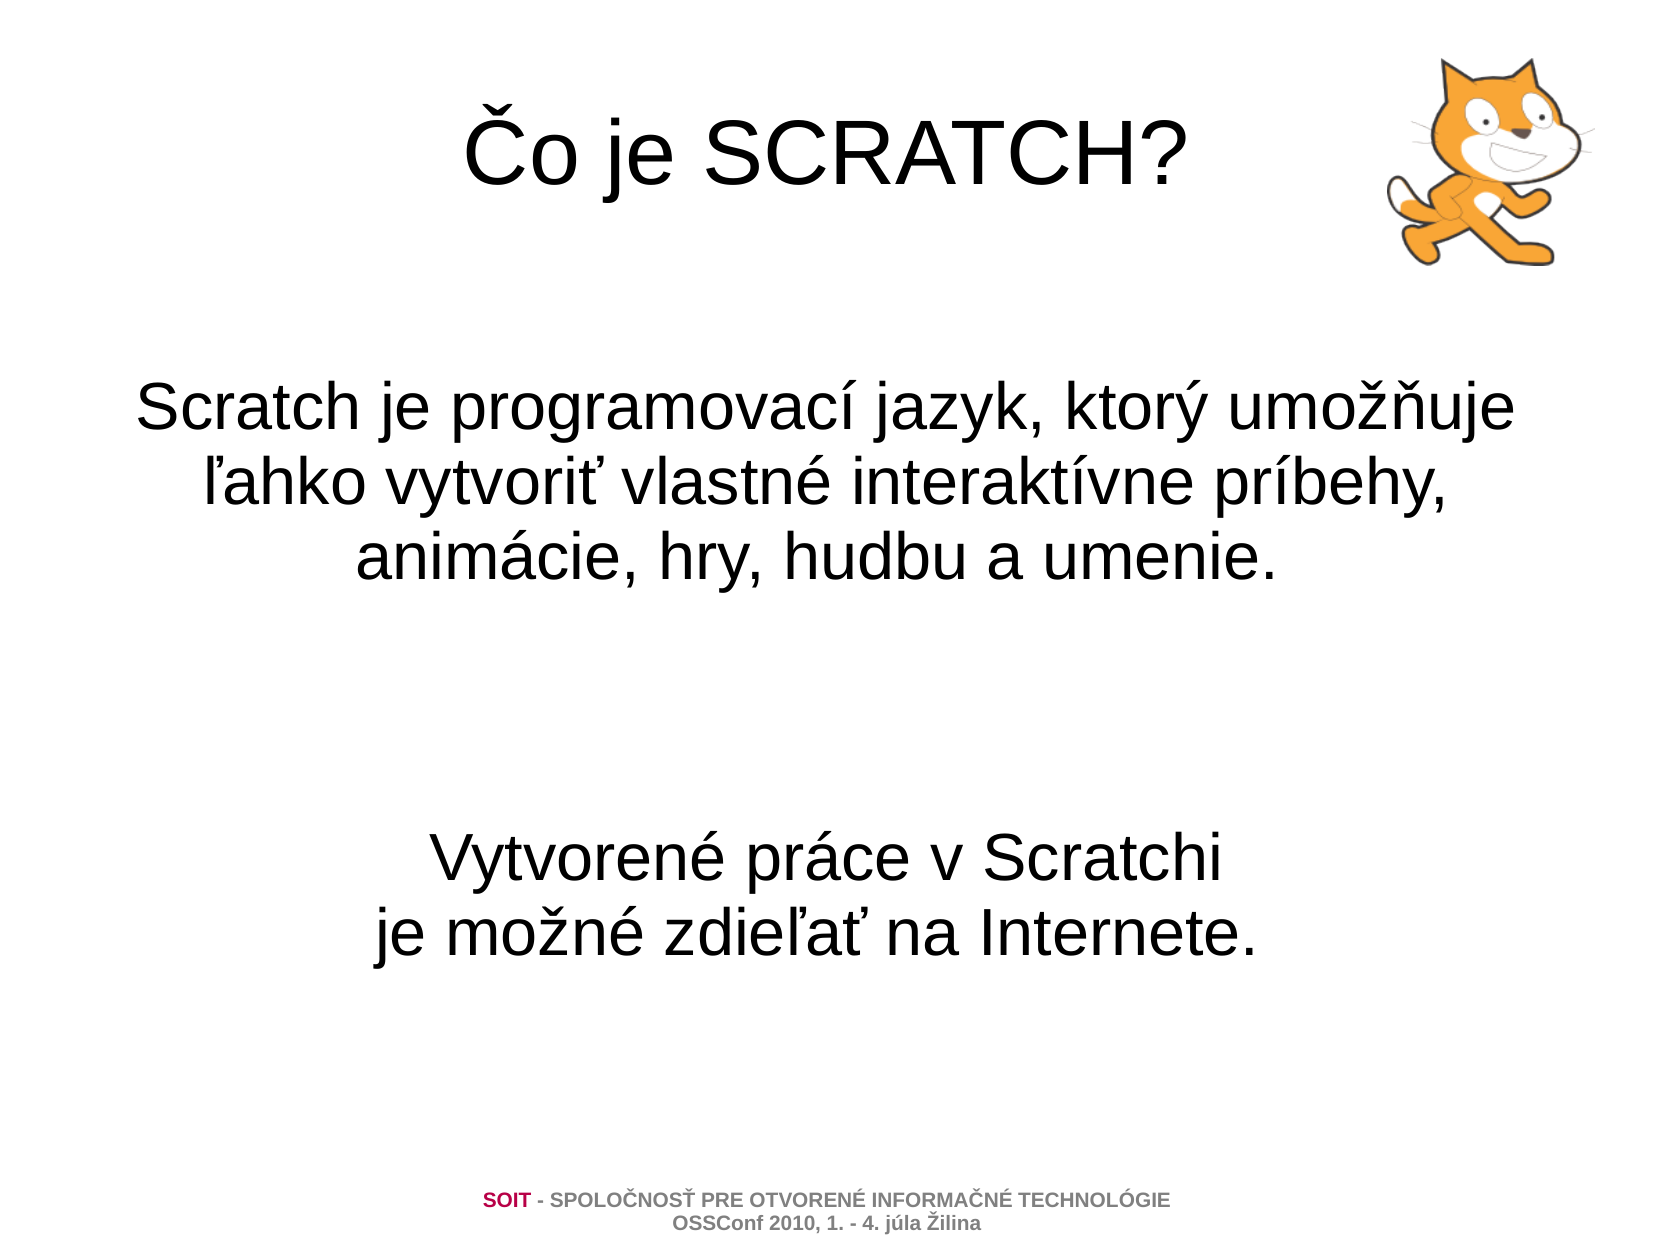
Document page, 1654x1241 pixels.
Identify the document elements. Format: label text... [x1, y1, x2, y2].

picture [1387, 58, 1595, 266]
text_box Vytvorené práce v Scratchi je možné zdieľať na Internete. [82, 774, 1571, 1016]
title Čo je SCRATCH? [82, 49, 1571, 257]
text_box SOIT - SPOLOČNOSŤ PRE OTVORENÉ INFORMAČNÉ TECHNOLÓGIE OSSConf 2010, 1. - 4. júla Žilina [59, 1181, 1595, 1241]
text_box Scratch je programovací jazyk, ktorý umožňuje ľahko vytvoriť vlastné interaktívne príbehy, animácie, hry, hudbu a umenie. [82, 361, 1571, 603]
